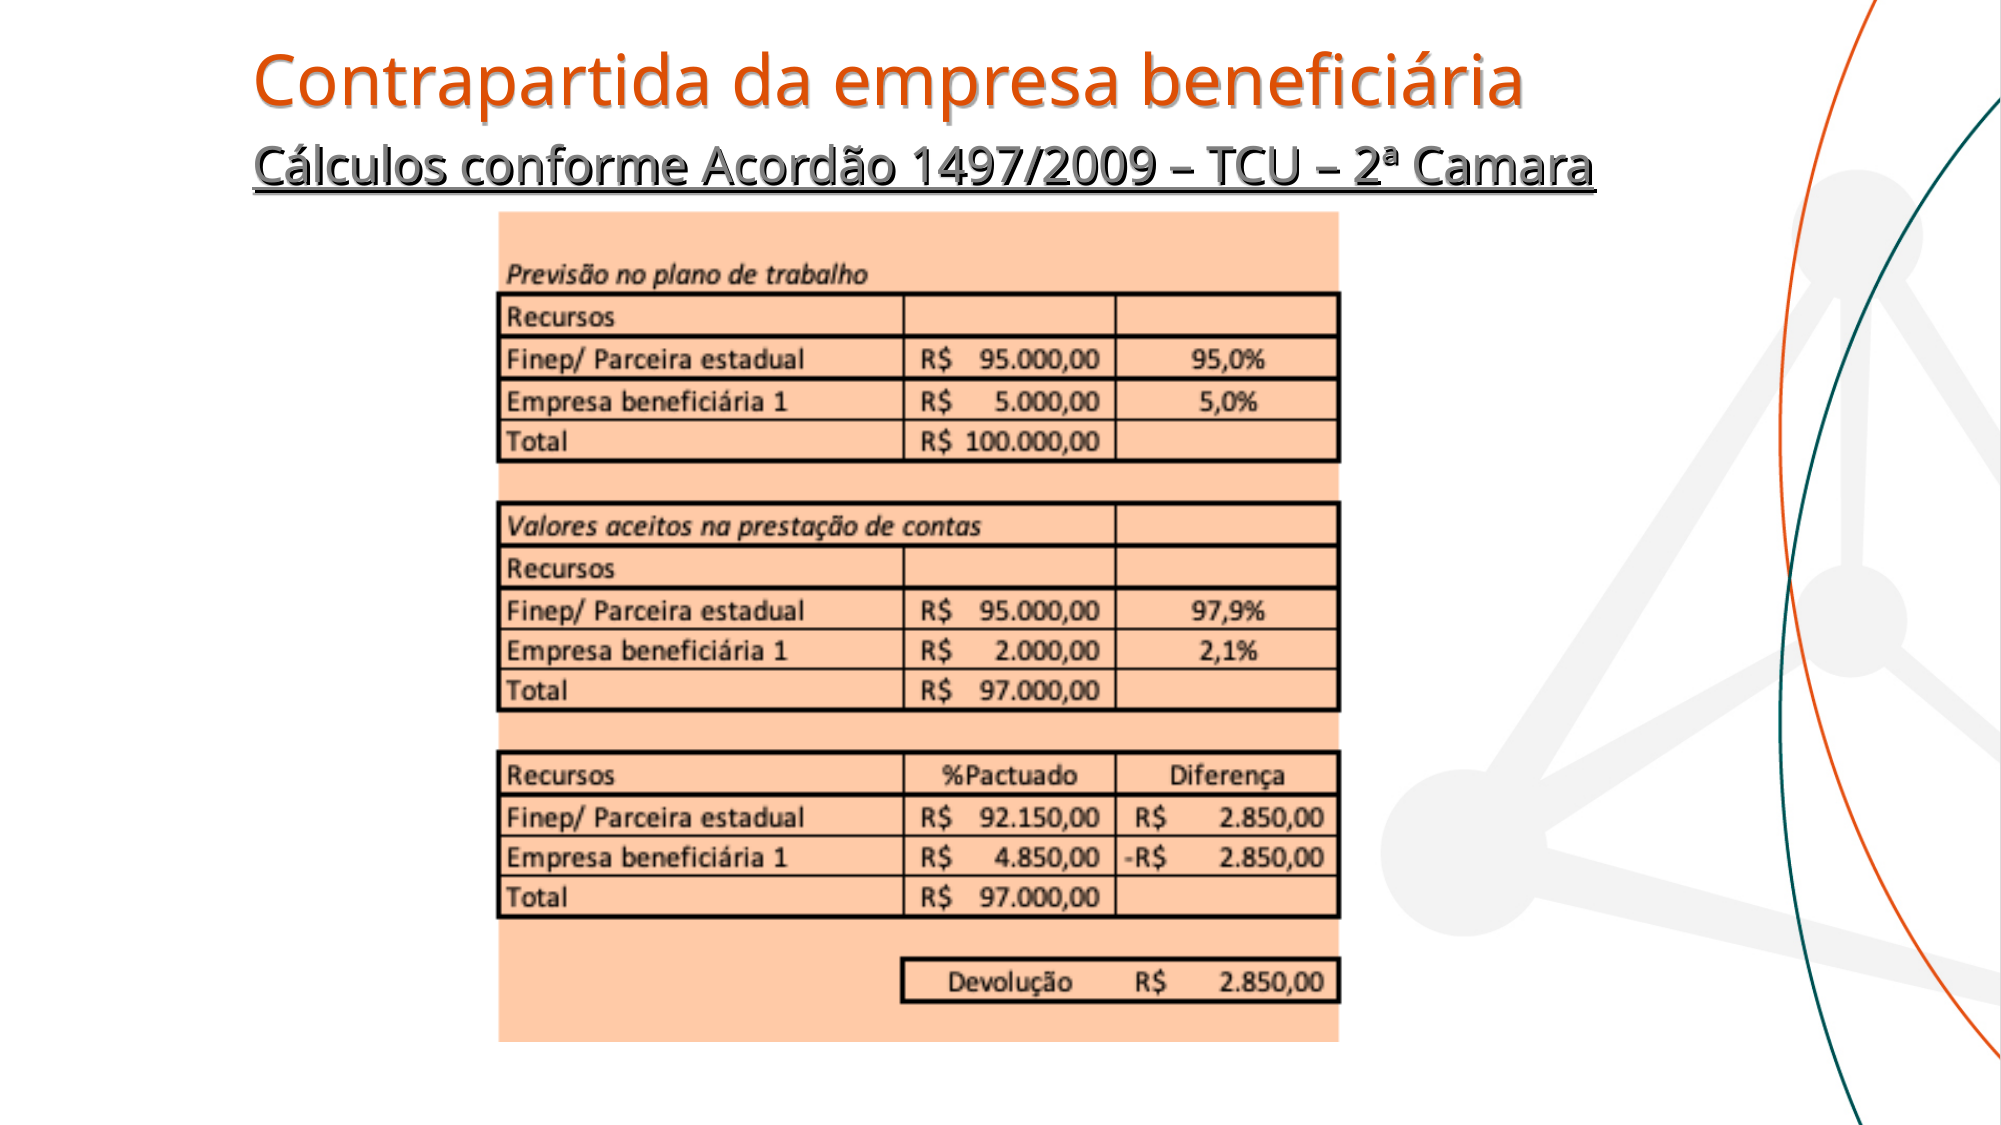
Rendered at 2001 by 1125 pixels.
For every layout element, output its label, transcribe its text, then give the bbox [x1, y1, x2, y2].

text_box Contrapartida da empresa beneficiária [237, 27, 1556, 125]
text_box Cálculos conforme Acordão 1497/2009 – TCU – 2ª Camara [237, 125, 1627, 202]
picture [487, 210, 1347, 1042]
